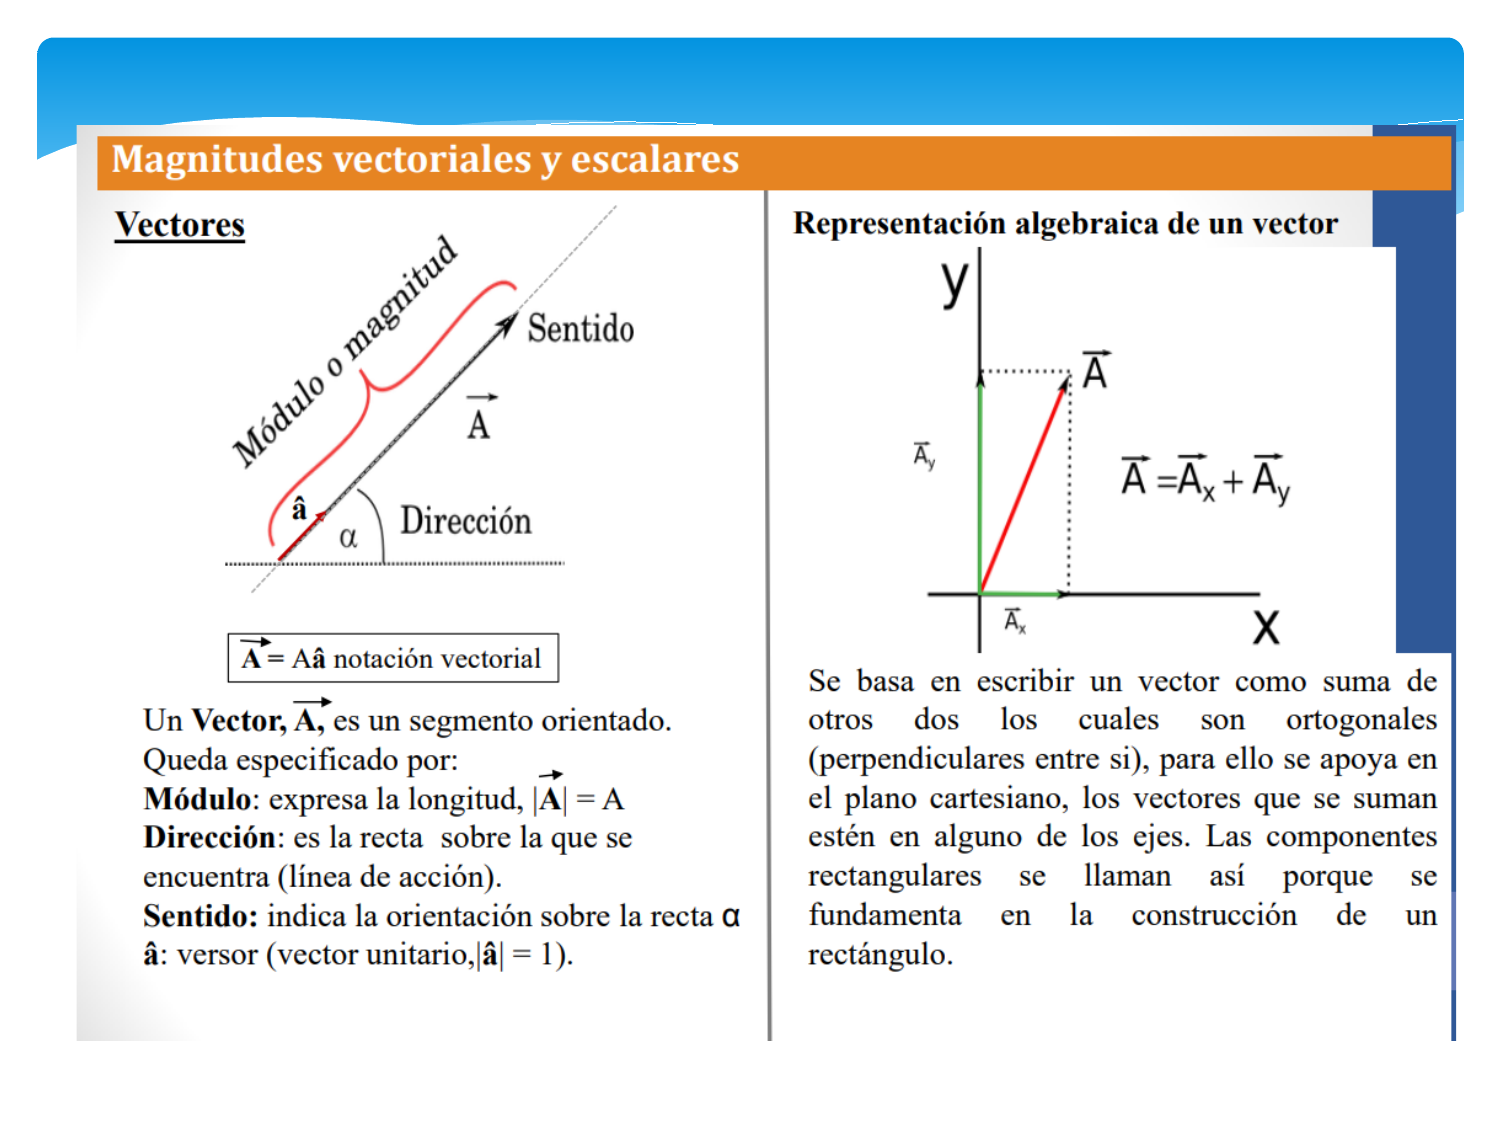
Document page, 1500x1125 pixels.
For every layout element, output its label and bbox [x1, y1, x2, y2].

picture [76, 125, 1457, 1041]
